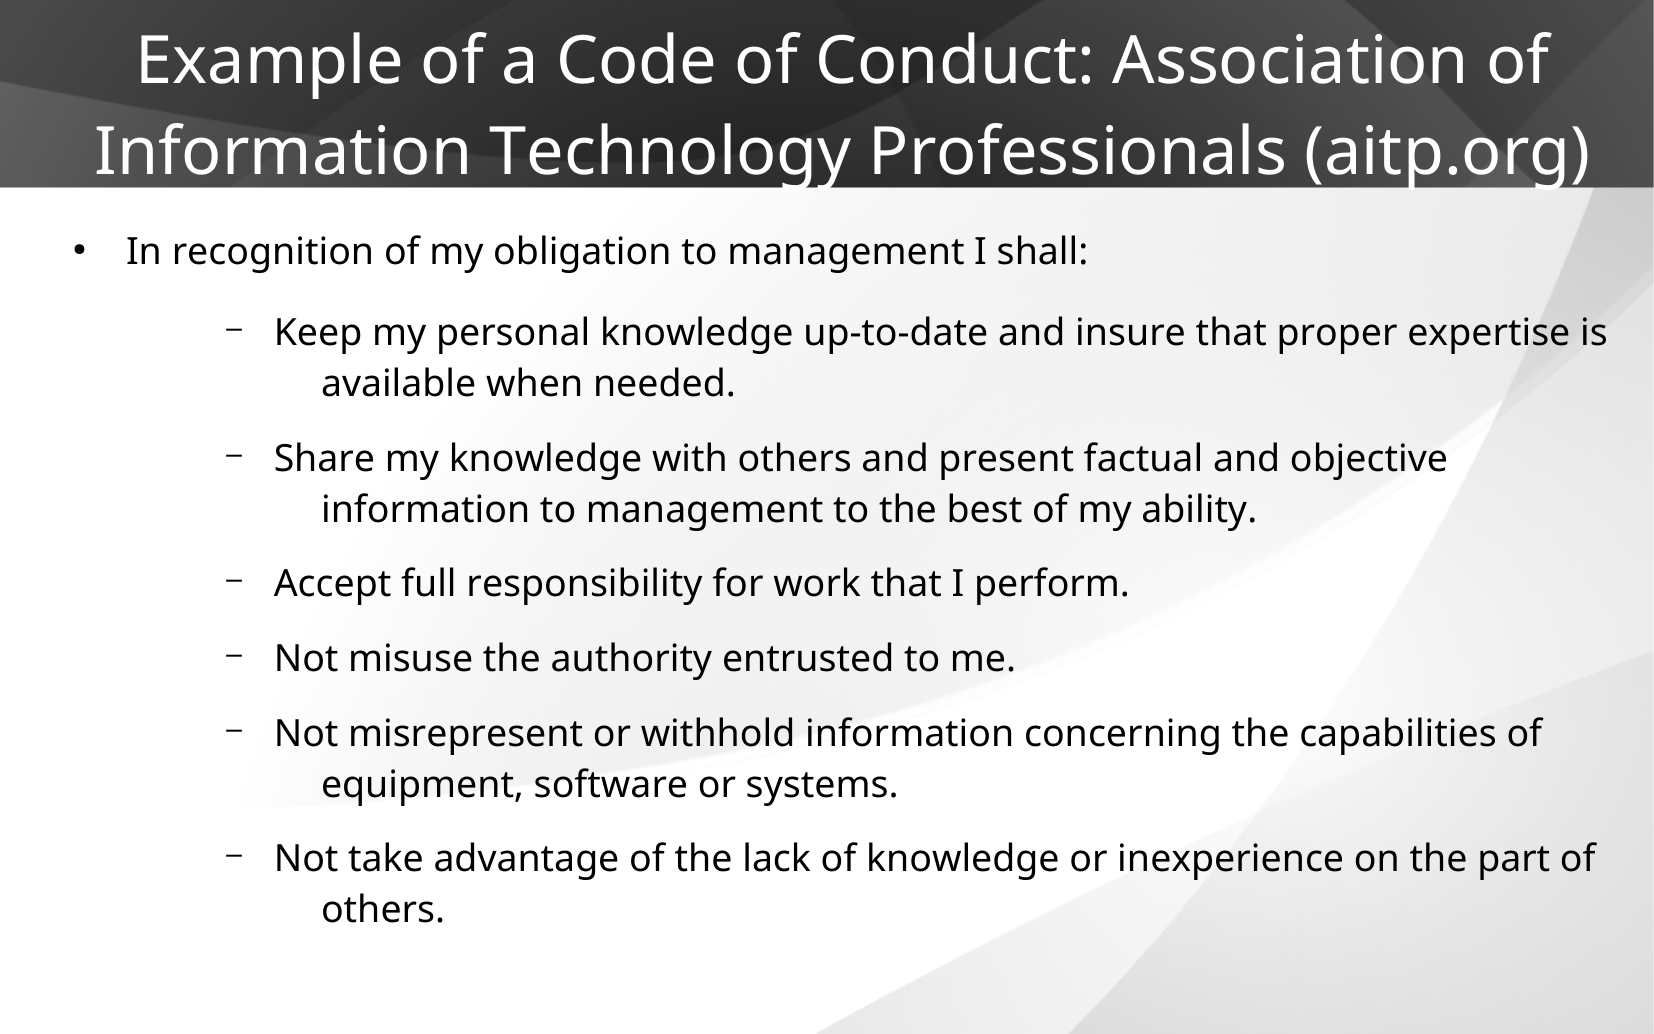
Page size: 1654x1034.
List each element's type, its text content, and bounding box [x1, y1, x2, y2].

picture [0, 0, 1654, 1034]
title Example of a Code of Conduct: Association of Information Technology Professionals (aitp.org) [37, 0, 1651, 221]
list In recognition of my obligation to management I shall: Keep my personal knowledge up-to-date and insure that proper expertise is available when needed. Share my knowledge with others and present factual and objective information to management to the best of my ability. Accept full responsibility for work that I perform. Not misuse the authority entrusted to me. Not misrepresent or withhold information concerning the capabilities of equipment, software or systems. Not take advantage of the lack of knowledge or inexperience on the part of others. [37, 225, 1613, 1013]
